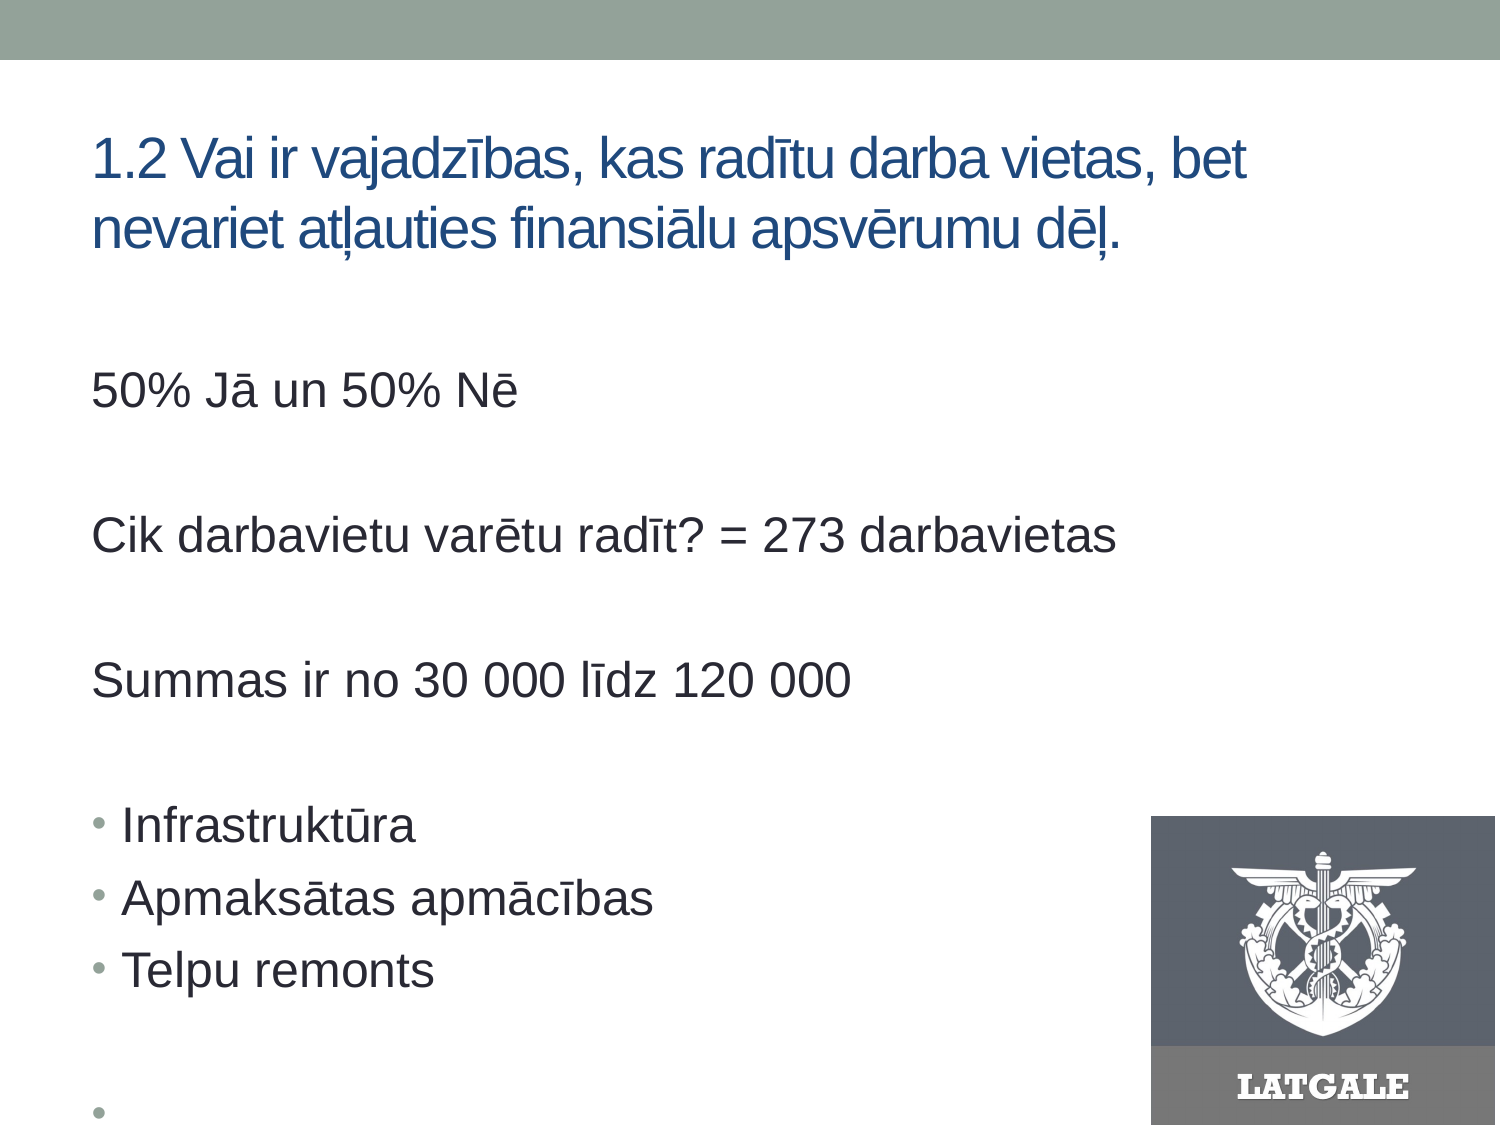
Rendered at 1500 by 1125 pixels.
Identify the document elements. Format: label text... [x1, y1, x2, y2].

list 50% Jā un 50% Nē Cik darbavietu varētu radīt? = 273 darbavietas Summas ir no 30 000 līdz 120 000 Infrastruktūra Apmaksātas apmācības Telpu remonts [76, 349, 1427, 1012]
title 1.2 Vai ir vajadzības, kas radītu darba vietas, bet nevariet atļauties finansiālu apsvērumu dēļ. [76, 54, 1427, 327]
picture [1151, 816, 1495, 1125]
